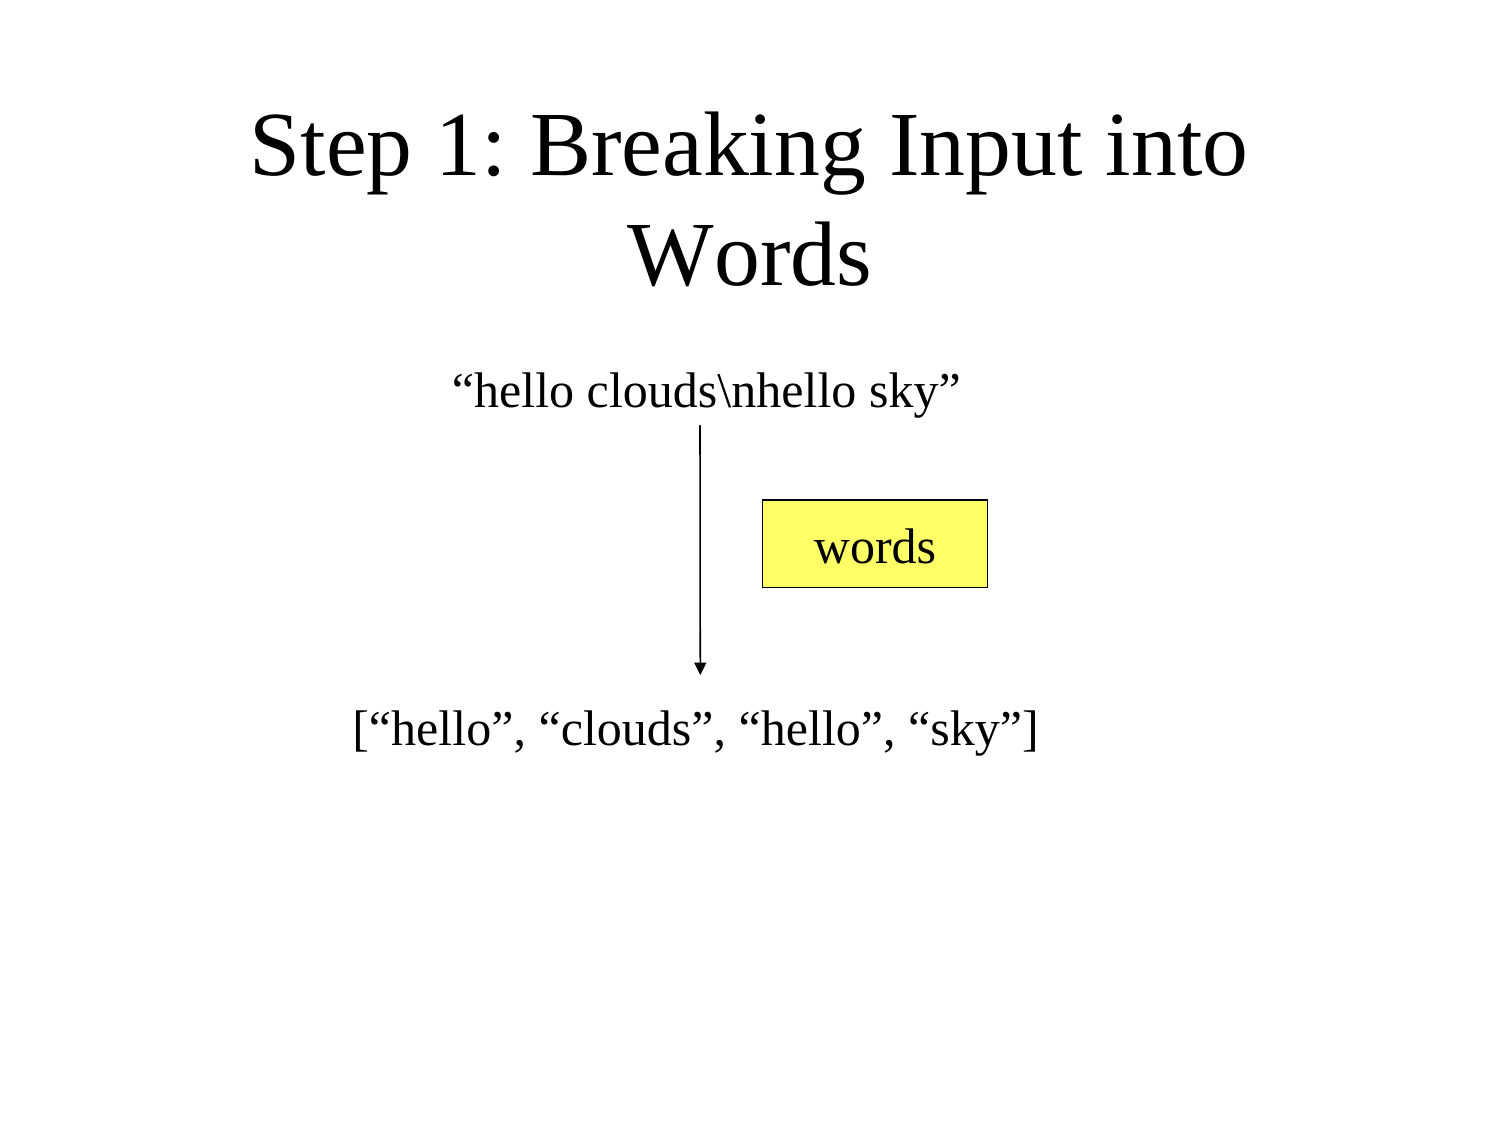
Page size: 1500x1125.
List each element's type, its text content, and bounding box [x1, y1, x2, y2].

title Step 1: Breaking Input into Words [112, 76, 1388, 312]
text_box “hello clouds\nhello sky” [437, 349, 977, 426]
text_box [“hello”, “clouds”, “hello”, “sky”] [337, 687, 1088, 763]
text_box words [762, 499, 988, 588]
